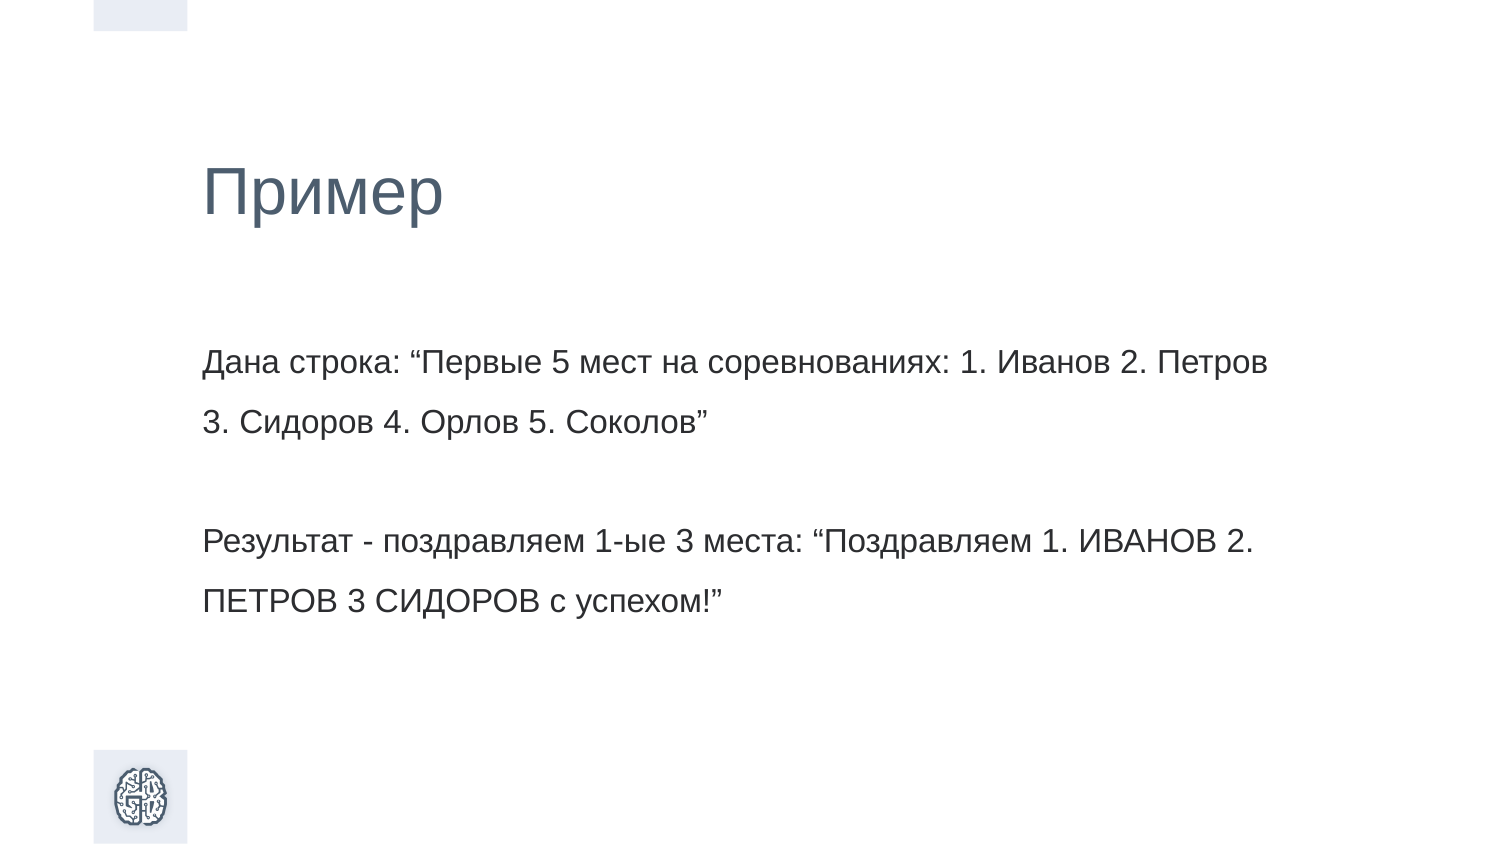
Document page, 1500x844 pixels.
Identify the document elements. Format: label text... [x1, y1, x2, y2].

picture [106, 760, 175, 834]
text_box Дана строка: “Первые 5 мест на соревнованиях: 1. Иванов 2. Петров 3. Сидоров 4. Орлов 5. Соколов” Результат - поздравляем 1-ые 3 места: “Поздравляем 1. ИВАНОВ 2. ПЕТРОВ 3 СИДОРОВ с успехом!” [187, 284, 1312, 655]
text_box Пример [187, 93, 1312, 282]
